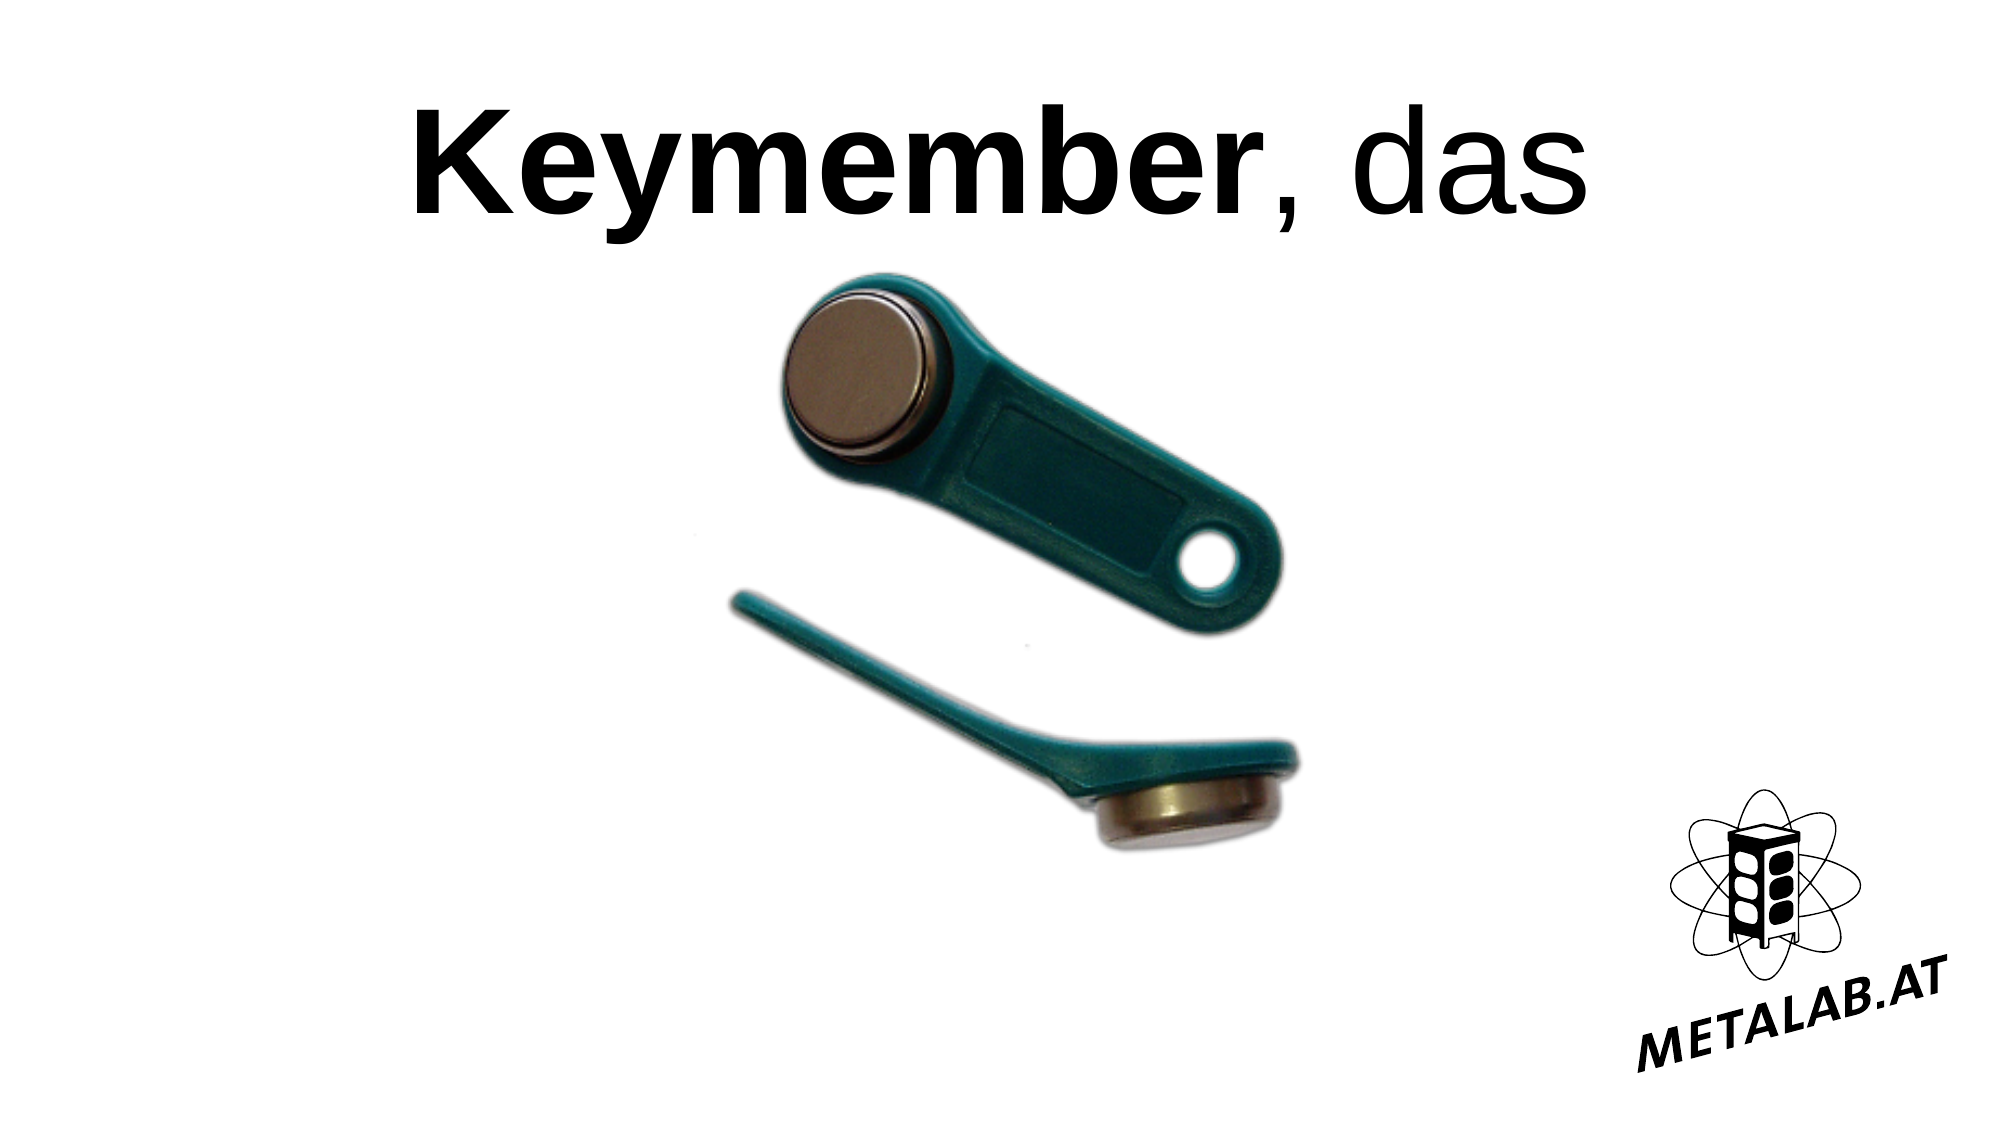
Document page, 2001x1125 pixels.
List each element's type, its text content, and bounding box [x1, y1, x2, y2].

picture [675, 237, 1325, 888]
title Keymember, das [137, 59, 1863, 278]
